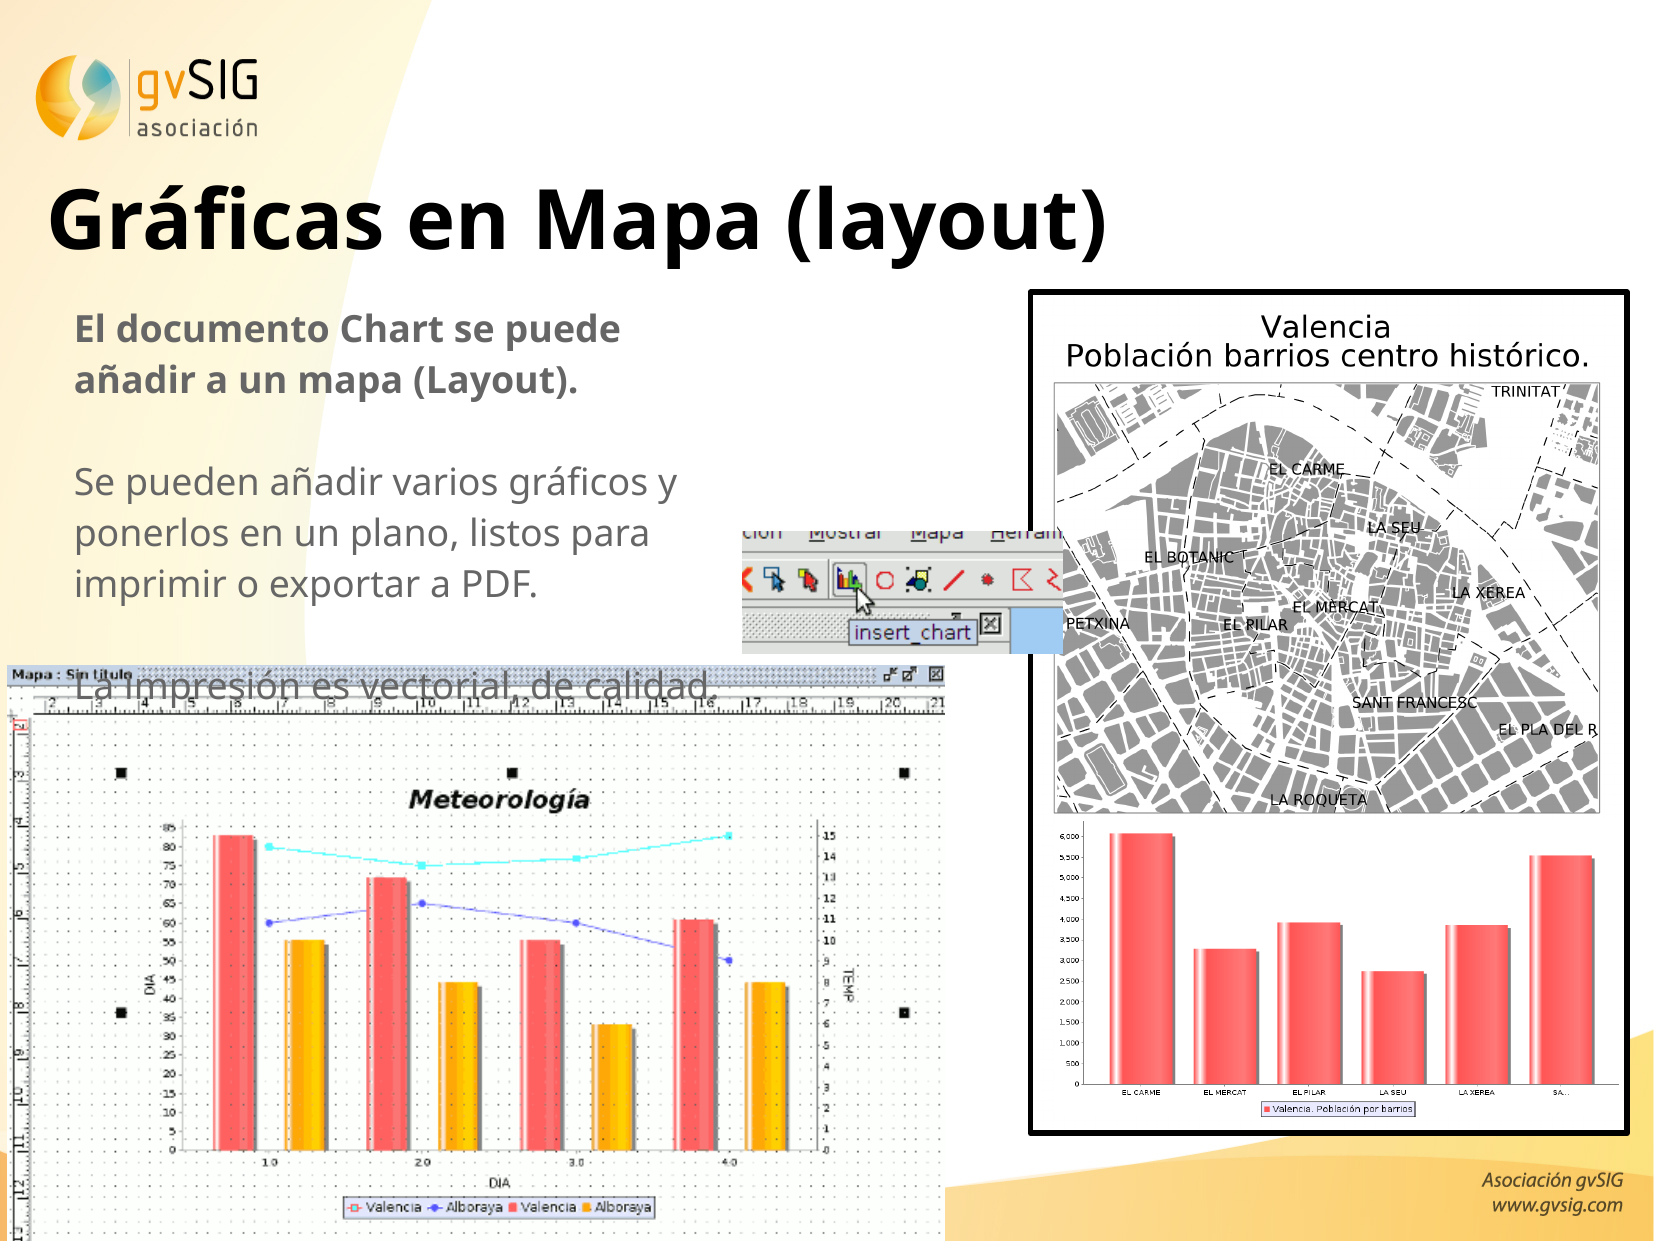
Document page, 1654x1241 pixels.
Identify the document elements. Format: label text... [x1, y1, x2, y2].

title Gráficas en Mapa (layout) [46, 170, 1534, 265]
text_box El documento Chart se puede añadir a un mapa (Layout). Se pueden añadir varios gráficos y ponerlos en un plano, listos para imprimir o exportar a PDF. La impresión es vectorial, de calidad. [59, 295, 739, 709]
picture [0, 0, 1654, 1241]
